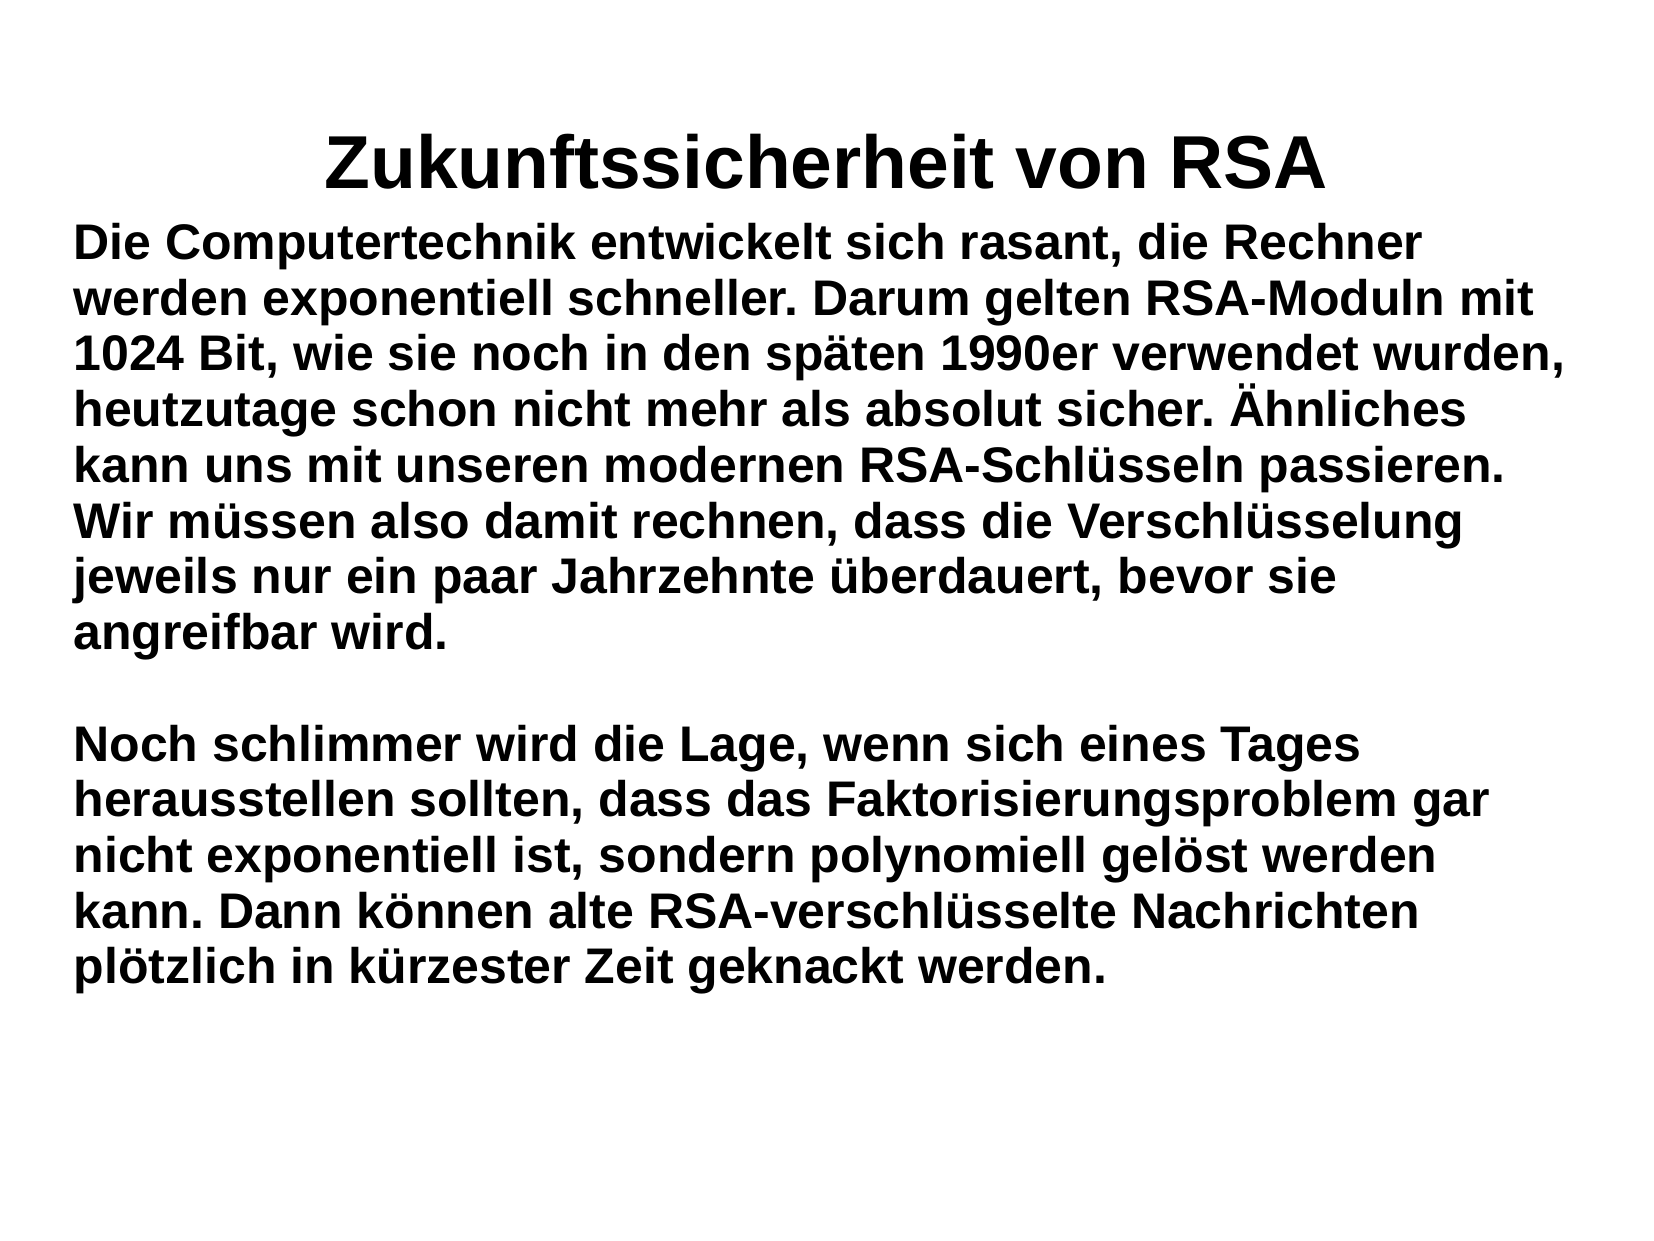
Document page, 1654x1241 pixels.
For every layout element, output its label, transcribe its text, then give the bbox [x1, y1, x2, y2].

title Zukunftssicherheit von RSA [88, 88, 1565, 206]
text_box Die Computertechnik entwickelt sich rasant, die Rechner werden exponentiell schneller. Darum gelten RSA-Moduln mit 1024 Bit, wie sie noch in den späten 1990er verwendet wurden, heutzutage schon nicht mehr als absolut sicher. Ähnliches kann uns mit unseren modernen RSA-Schlüsseln passieren. Wir müssen also damit rechnen, dass die Verschlüsselung jeweils nur ein paar Jahrzehnte überdauert, bevor sie angreifbar wird. Noch schlimmer wird die Lage, wenn sich eines Tages herausstellen sollten, dass das Faktorisierungsproblem gar nicht exponentiell ist, sondern polynomiell gelöst werden kann. Dann können alte RSA-verschlüsselte Nachrichten plötzlich in kürzester Zeit geknackt werden. [59, 206, 1595, 1002]
